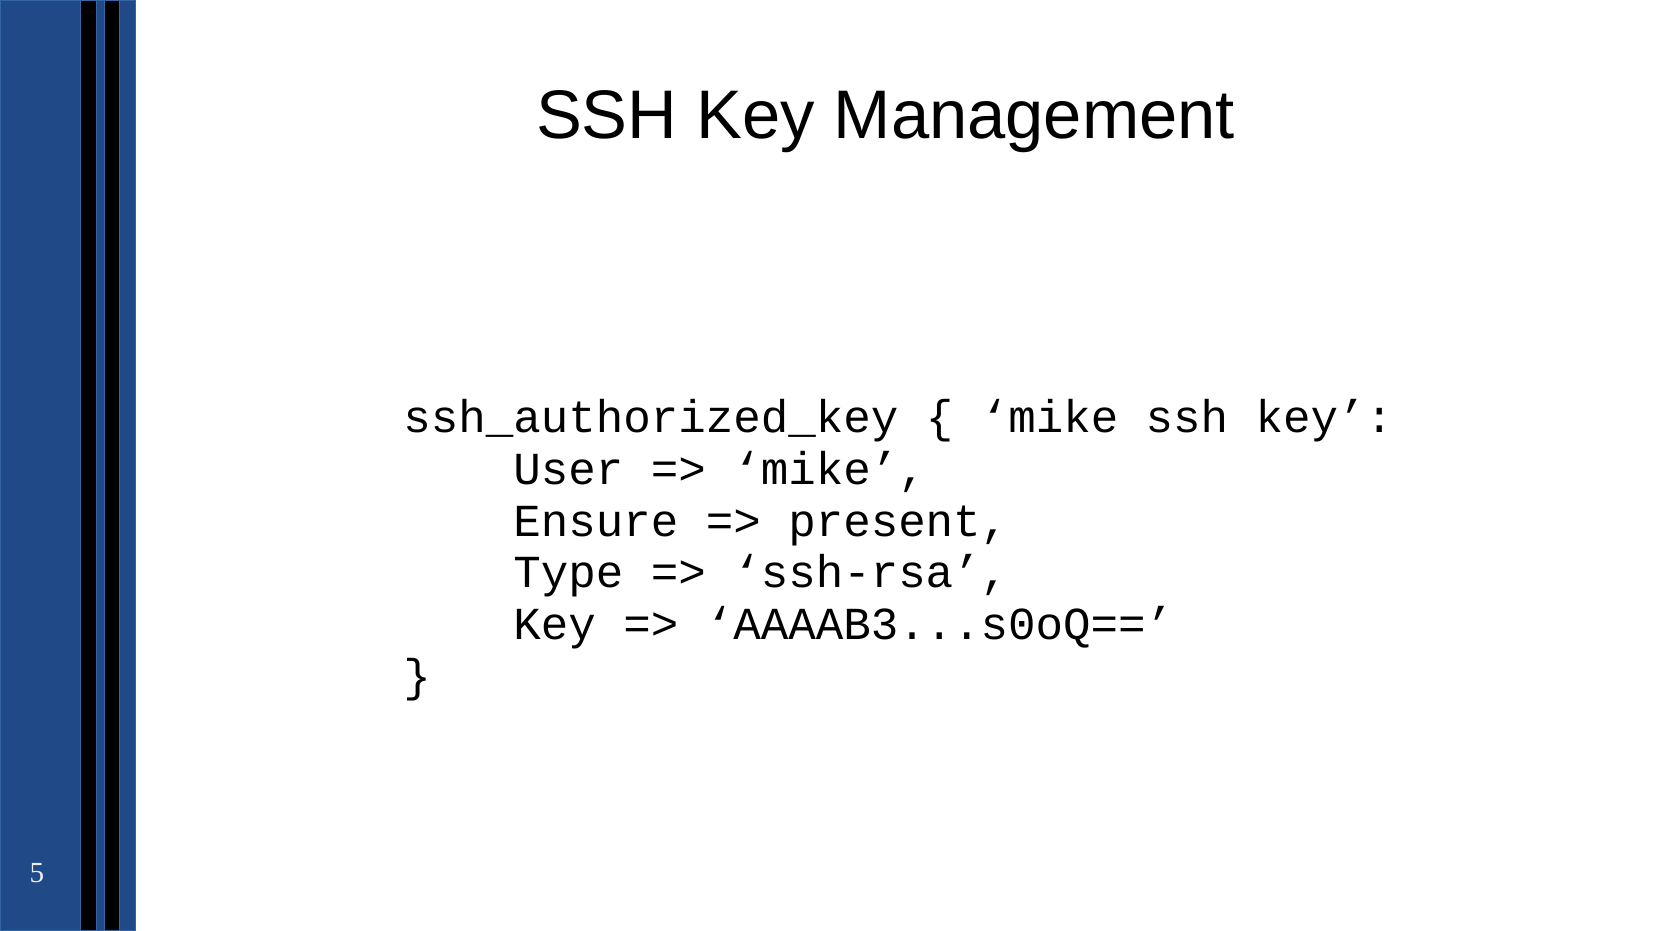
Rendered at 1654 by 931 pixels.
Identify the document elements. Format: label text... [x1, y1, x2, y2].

text_box ssh_authorized_key { ‘mike ssh key’: User => ‘mike’, Ensure => present, Type => ‘ssh-rsa’, Key => ‘AAAAB3...s0oQ==’ } [388, 387, 1409, 713]
title SSH Key Management [141, 37, 1630, 193]
